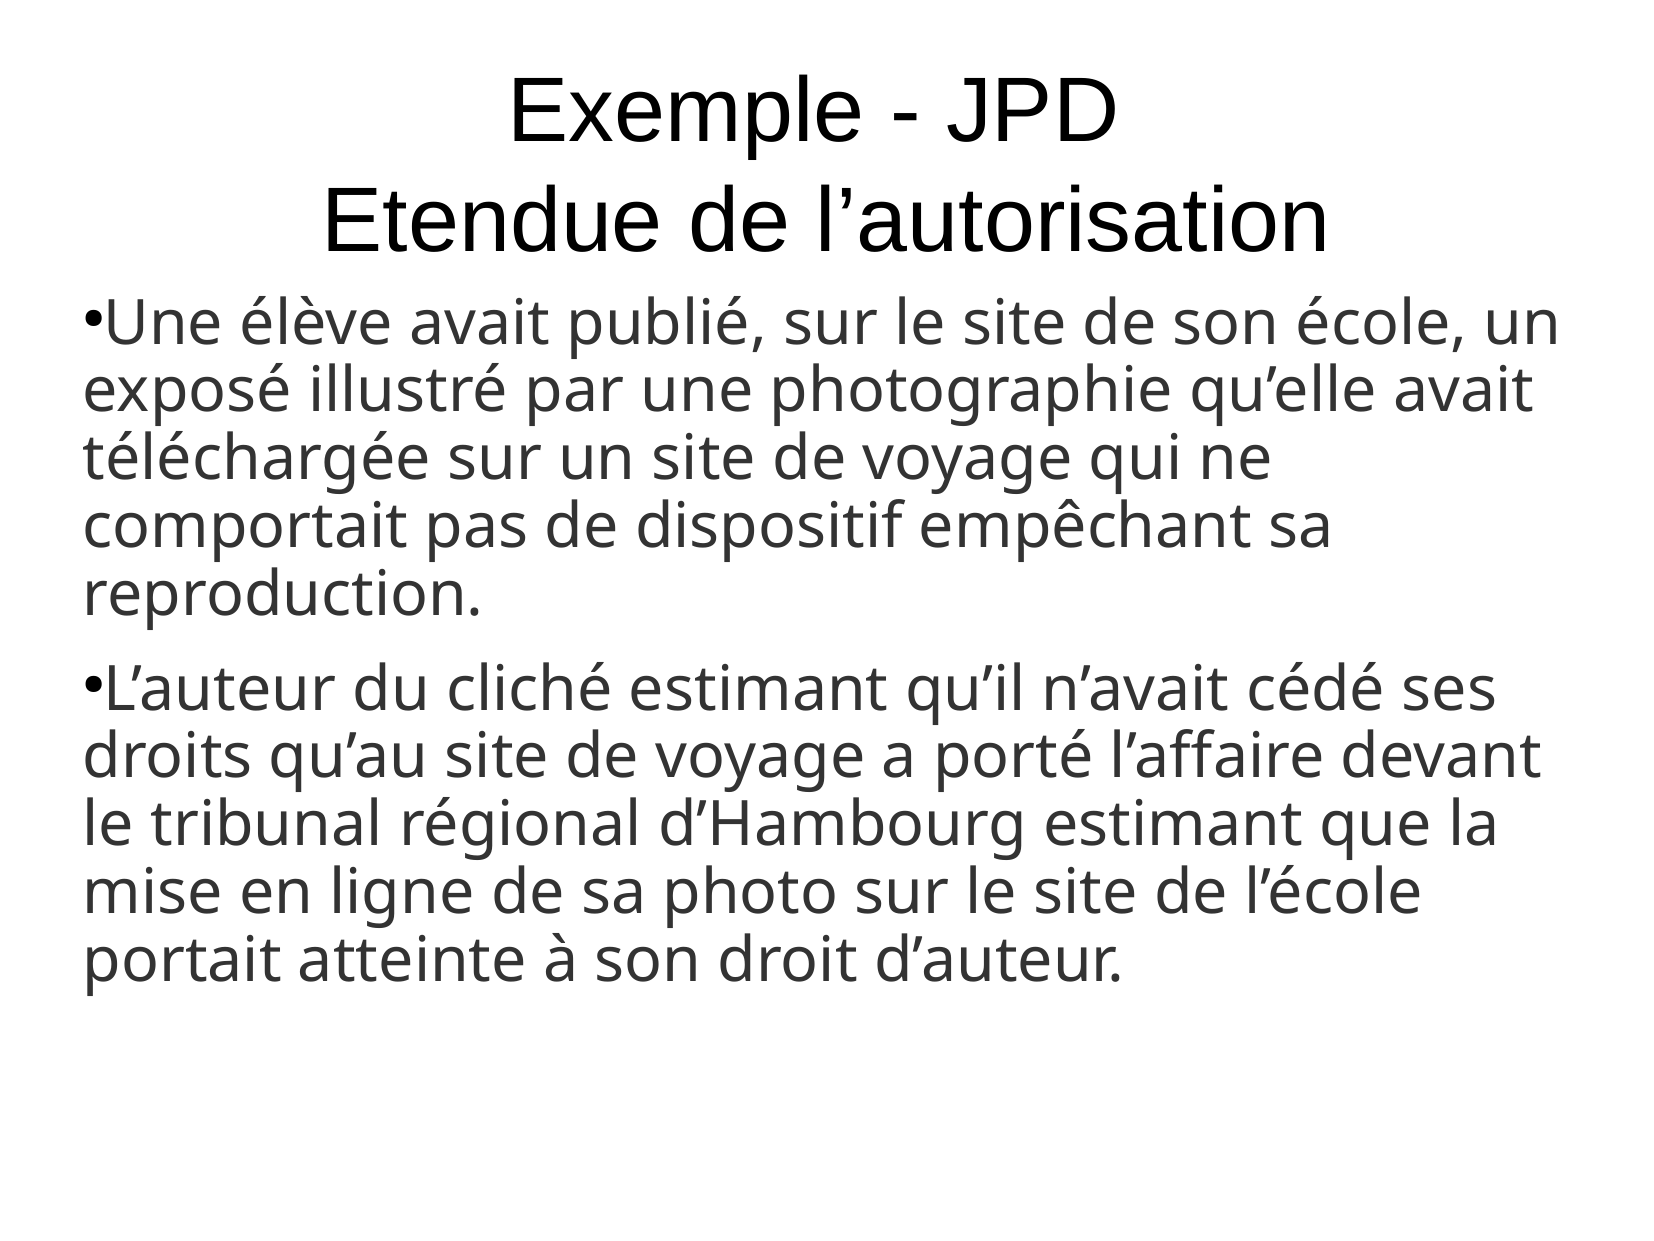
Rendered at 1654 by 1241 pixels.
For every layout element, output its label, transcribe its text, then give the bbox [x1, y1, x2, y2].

title Exemple - JPD Etendue de l’autorisation [82, 49, 1571, 257]
list Une élève avait publié, sur le site de son école, un exposé illustré par une photographie qu’elle avait téléchargée sur un site de voyage qui ne comportait pas de dispositif empêchant sa reproduction. L’auteur du cliché estimant qu’il n’avait cédé ses droits qu’au site de voyage a porté l’affaire devant le tribunal régional d’Hambourg estimant que la mise en ligne de sa photo sur le site de l’école portait atteinte à son droit d’auteur. [82, 290, 1571, 1010]
